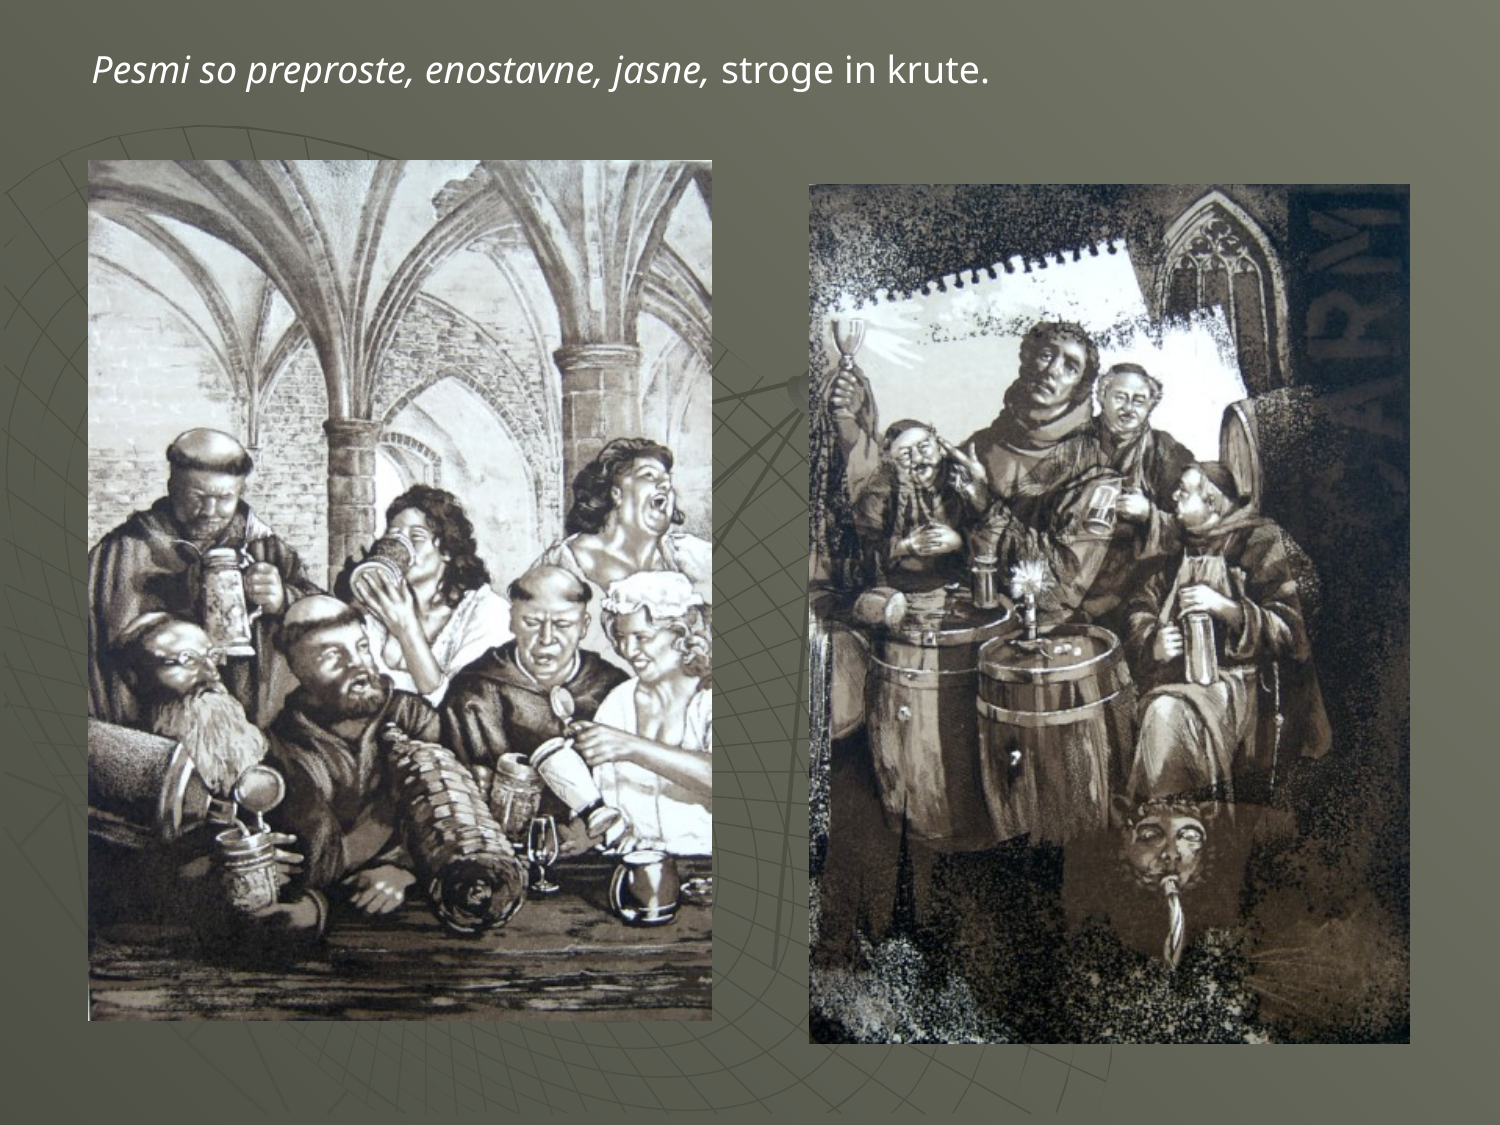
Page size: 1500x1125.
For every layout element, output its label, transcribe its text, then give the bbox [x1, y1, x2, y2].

text_box Pesmi so preproste, enostavne, jasne, stroge in krute. [76, 43, 1006, 145]
picture [809, 184, 1410, 1044]
picture [88, 160, 712, 1021]
